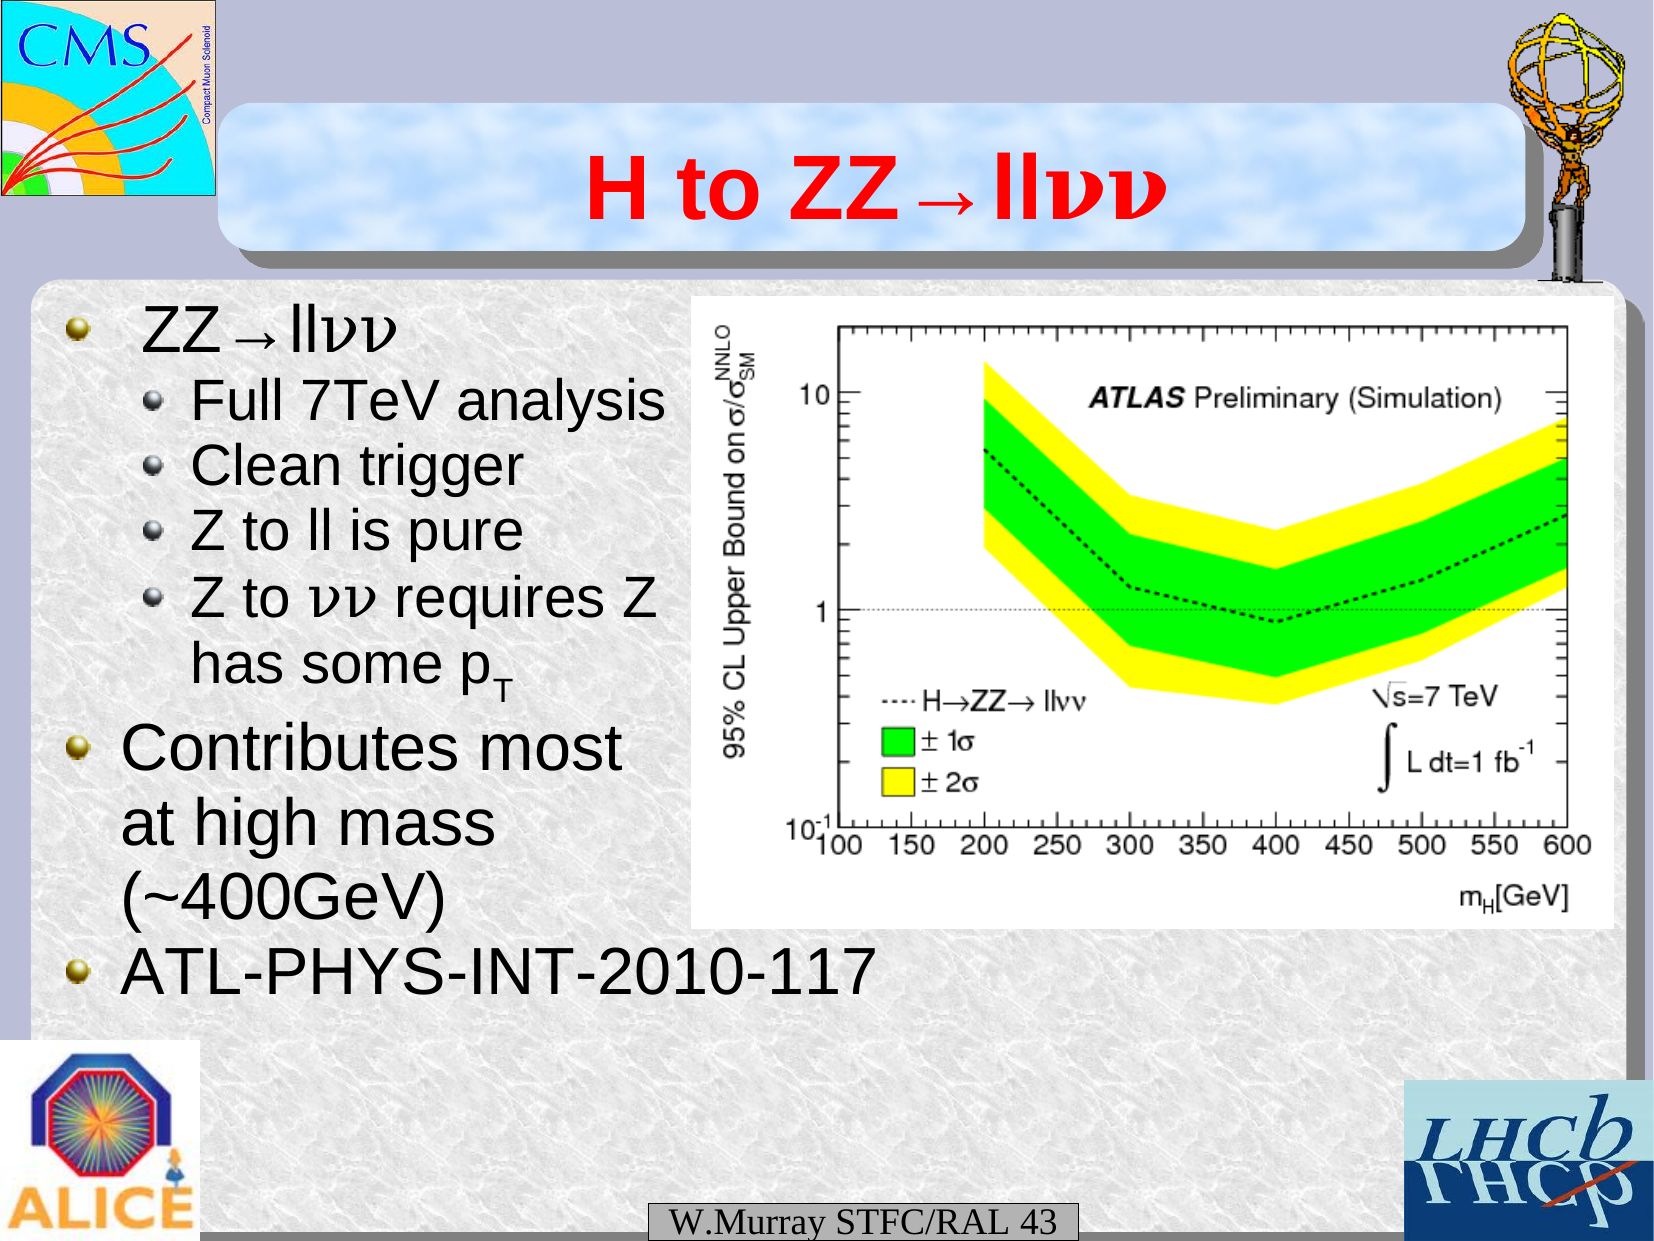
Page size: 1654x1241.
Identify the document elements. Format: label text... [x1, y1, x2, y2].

title H to ZZ→llνν [244, 112, 1512, 263]
picture [0, 0, 1654, 1241]
picture [0, 0, 216, 196]
list ZZ→llνν Full 7TeV analysis Clean trigger Z to ll is pure Z to νν requires Z has some pT Contributes most at high mass (~400GeV) ATL-PHYS-INT-2010-117 [49, 290, 1337, 1094]
